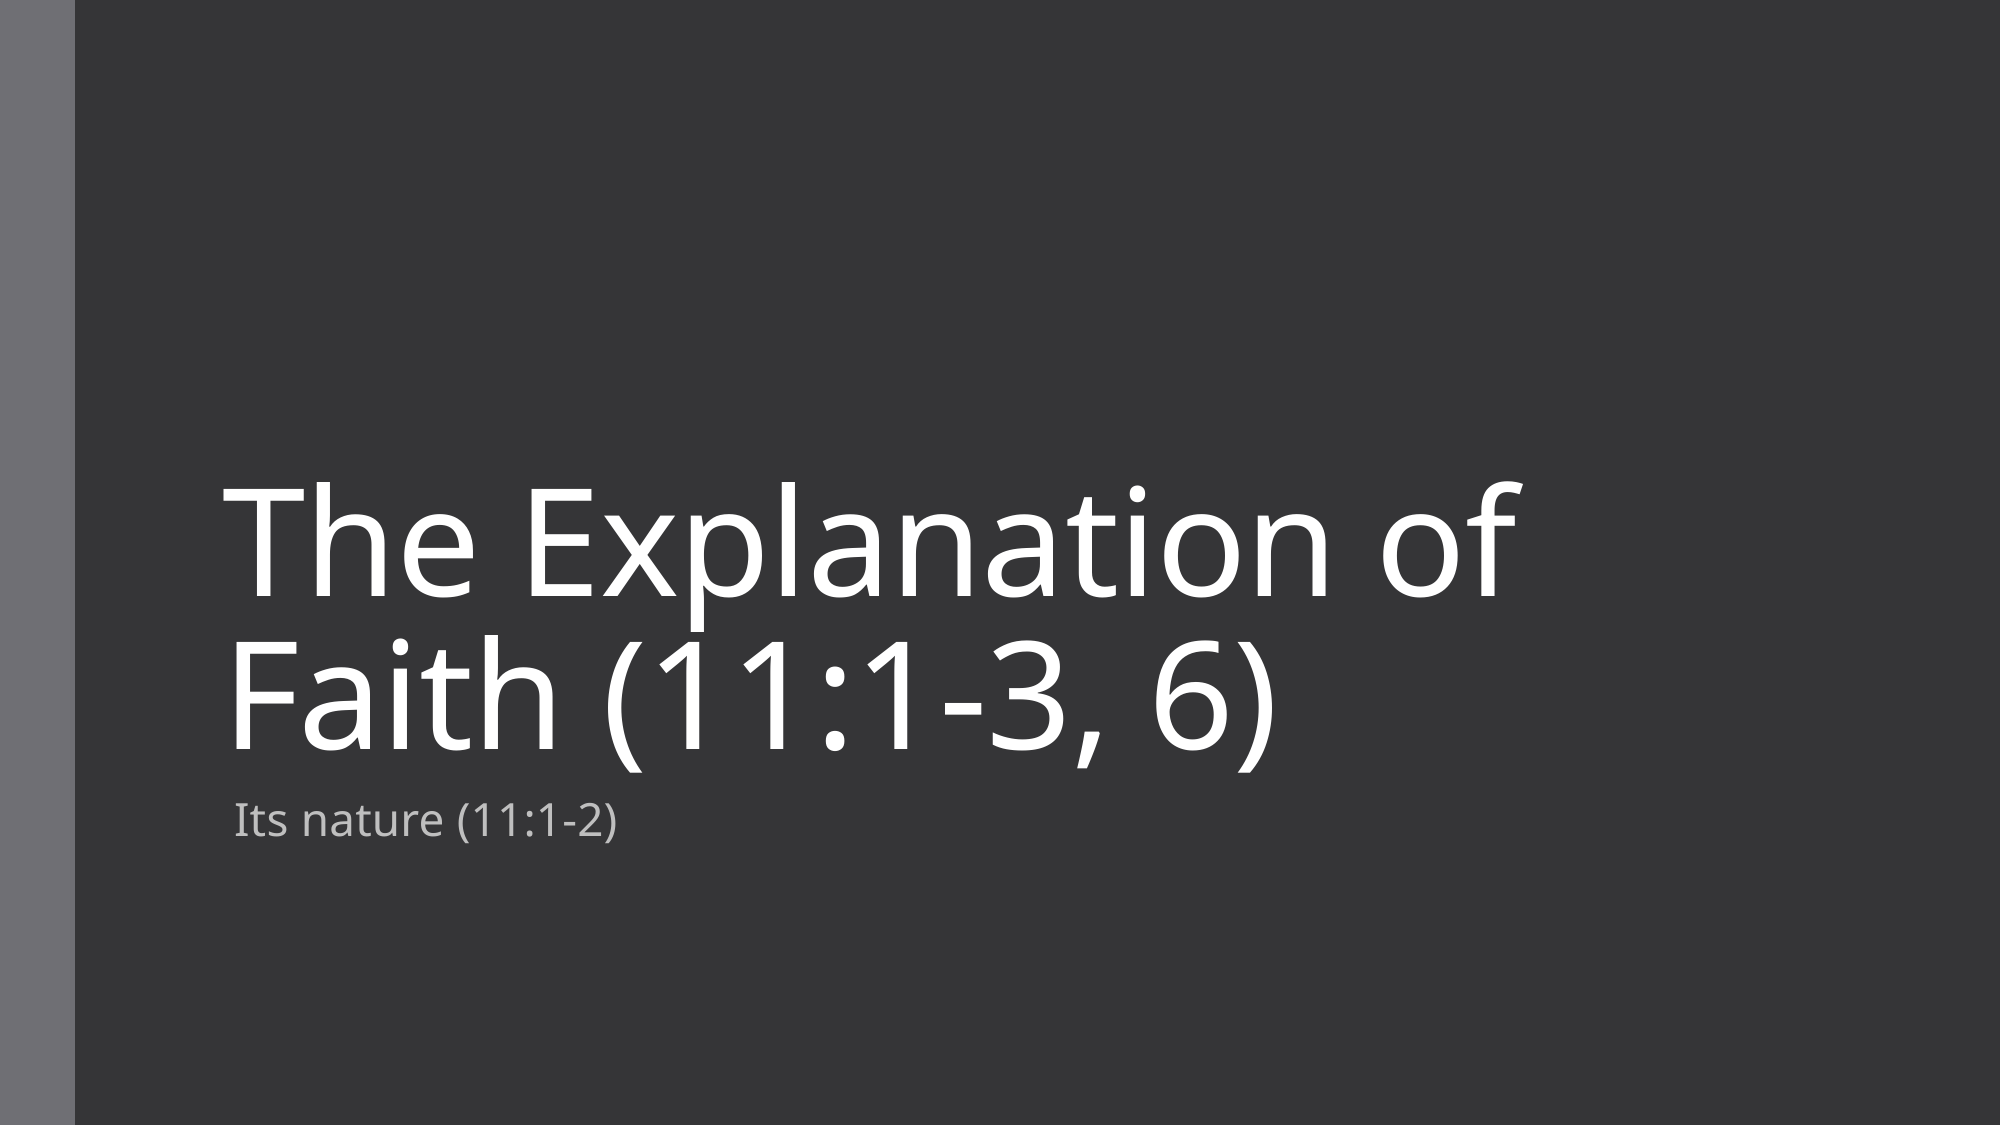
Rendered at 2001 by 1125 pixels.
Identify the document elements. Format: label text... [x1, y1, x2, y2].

title The Explanation of Faith (11:1-3, 6) [206, 124, 1752, 787]
subtitle Its nature (11:1-2) [206, 787, 1752, 1066]
